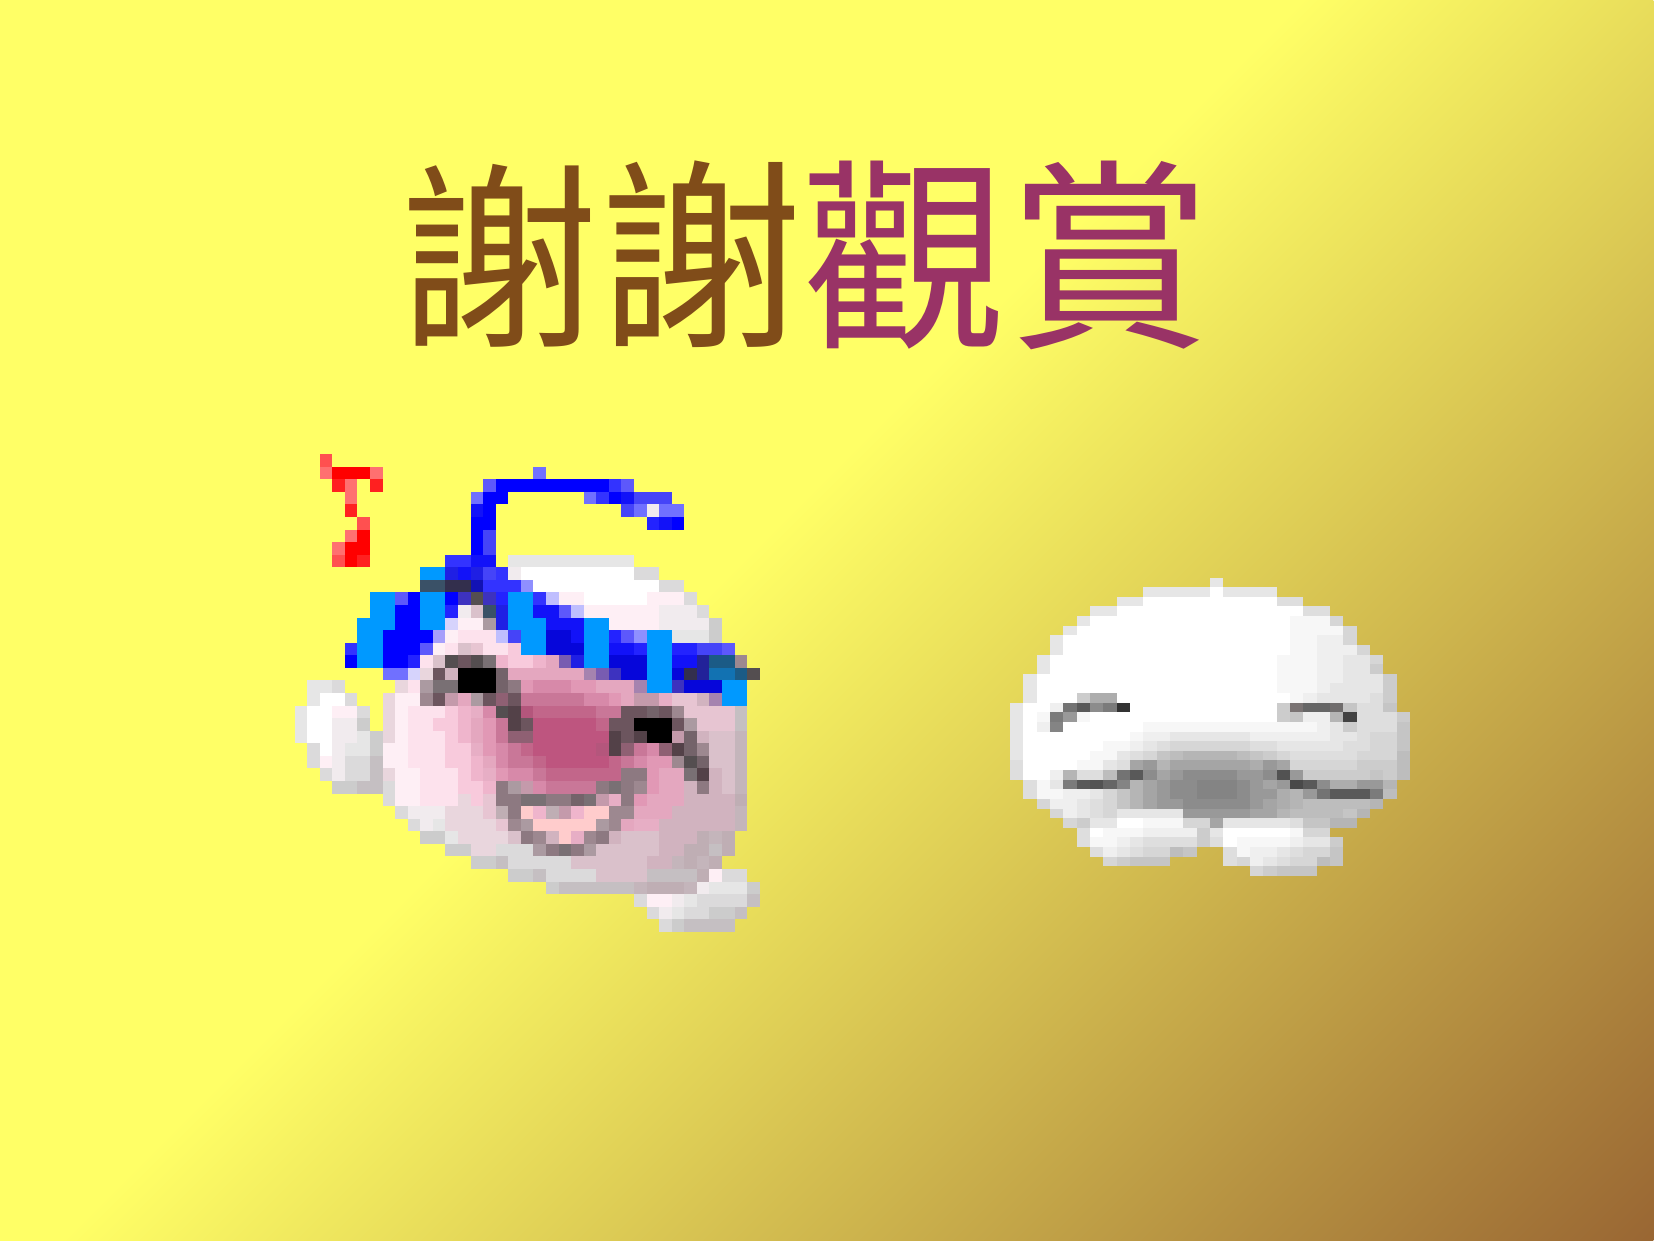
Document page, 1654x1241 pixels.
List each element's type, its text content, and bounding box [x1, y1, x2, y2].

text_box 謝謝觀賞 [383, 88, 1241, 355]
picture [944, 501, 1477, 886]
picture [295, 442, 798, 945]
